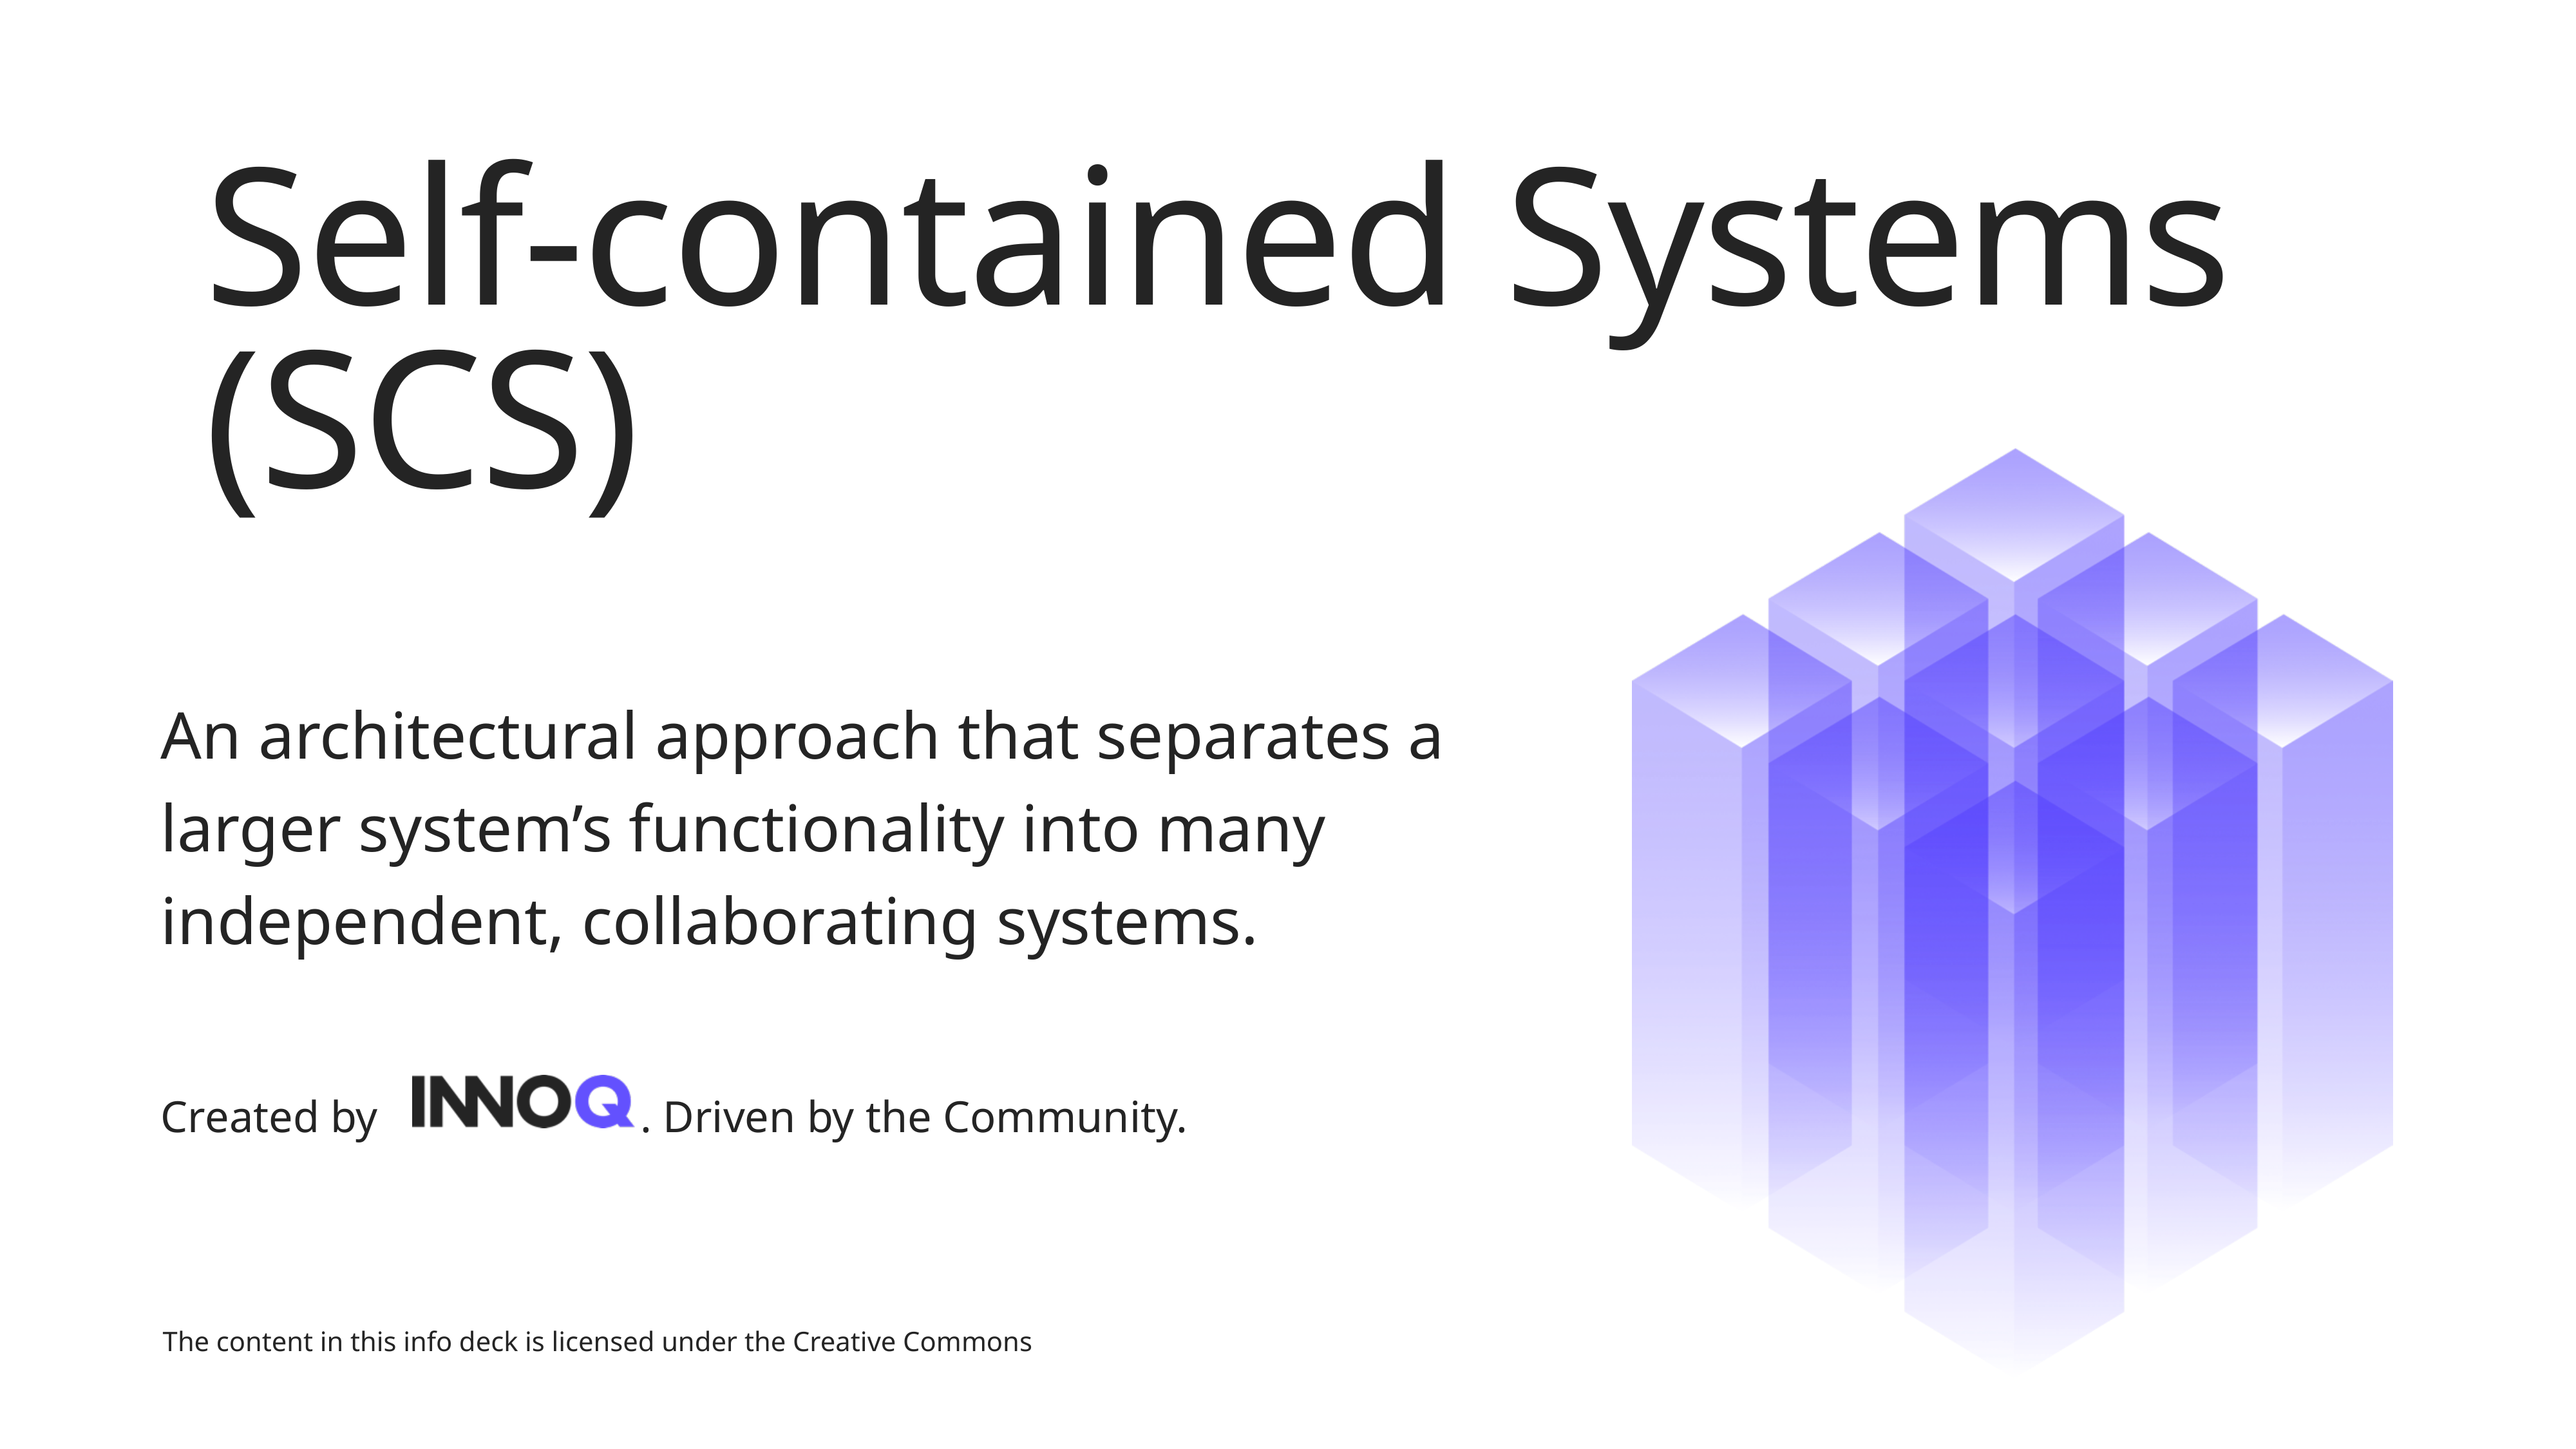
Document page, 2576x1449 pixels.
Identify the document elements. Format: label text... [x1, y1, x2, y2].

picture [1632, 448, 2393, 1379]
text_box Created by [155, 1074, 416, 1147]
picture [416, 1075, 635, 1128]
text_box The content in this info deck is licensed under the Creative Commons [157, 1312, 1698, 1363]
text_box An architectural approach that separates a larger system’s functionality into many independent, collaborating systems. [155, 673, 1520, 963]
text_box . Driven by the Community. [635, 1074, 1250, 1147]
text_box Self-contained Systems (SCS) [198, 153, 2237, 530]
